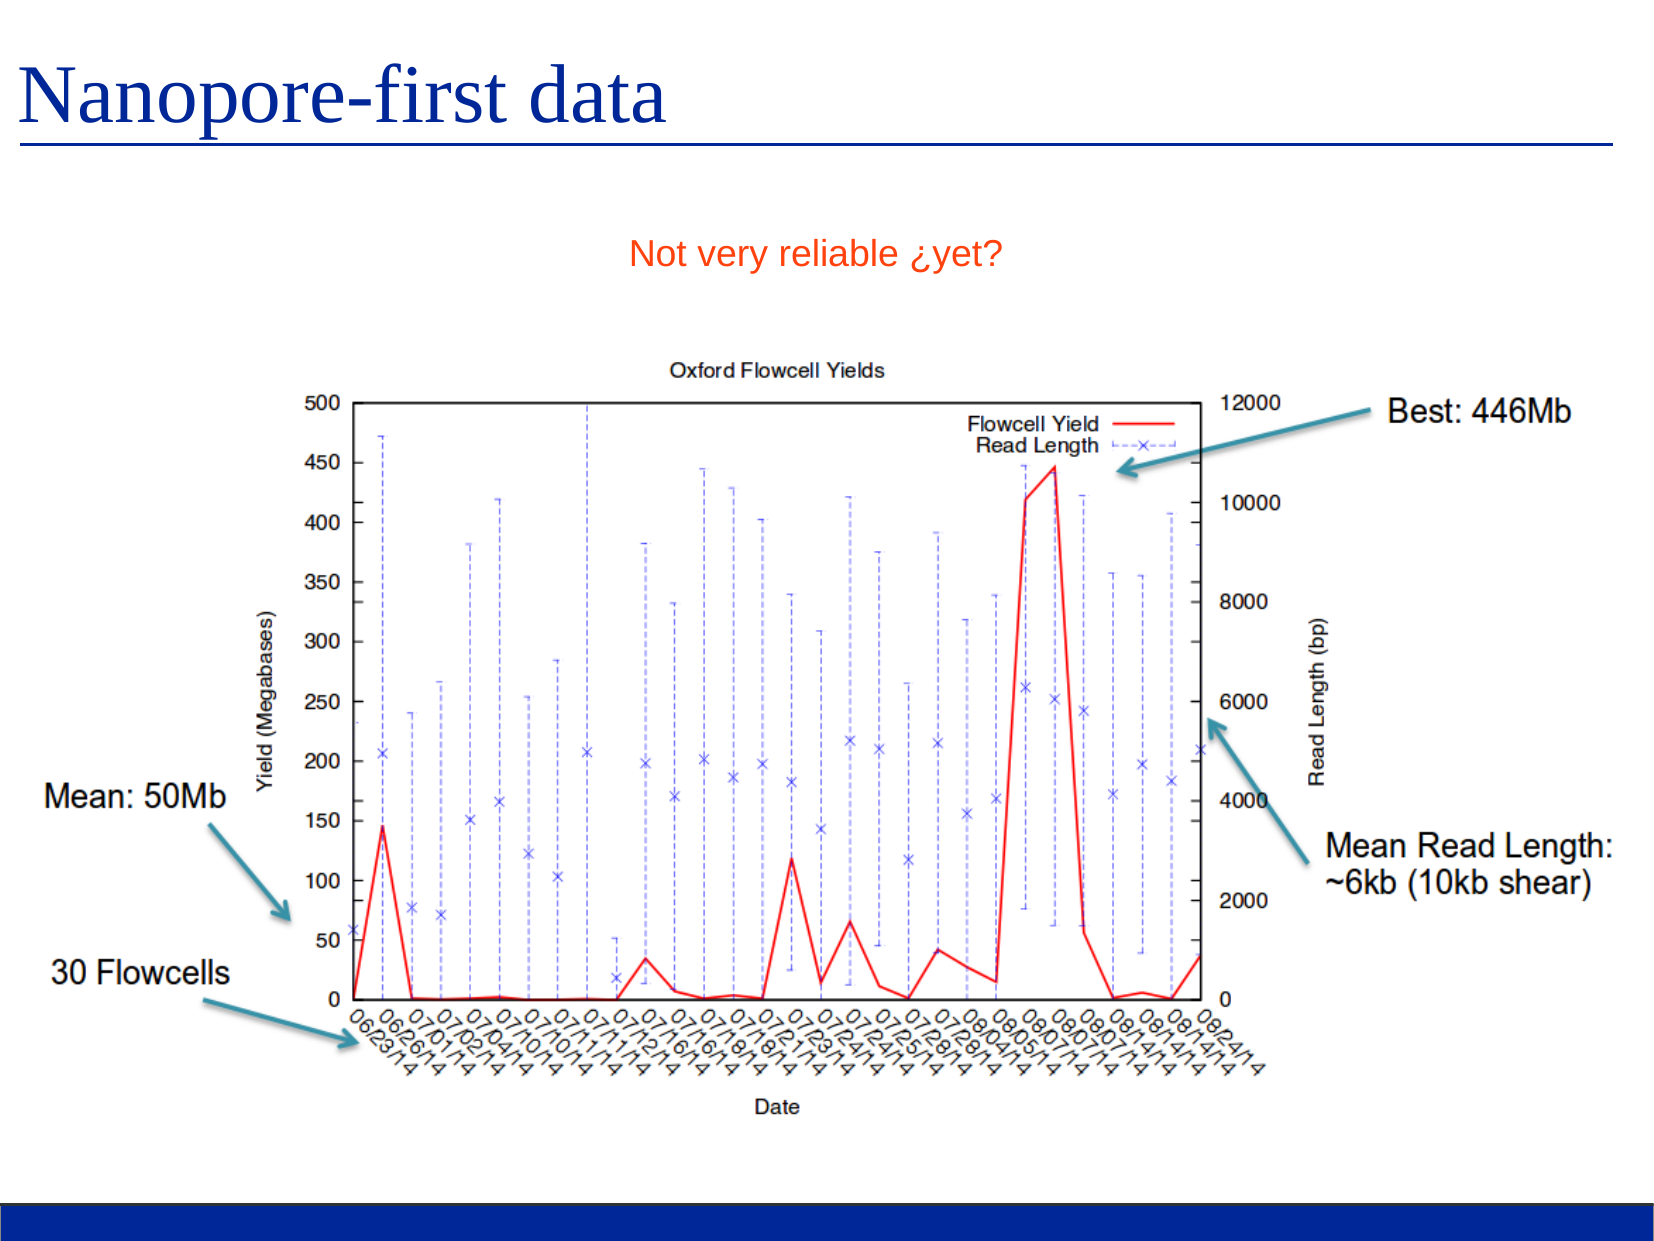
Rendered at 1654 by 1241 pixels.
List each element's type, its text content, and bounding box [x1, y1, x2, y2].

picture [0, 337, 1654, 1151]
title Nanopore-first data [17, 0, 1589, 198]
text_box Not very reliable ¿yet? [613, 225, 1019, 282]
